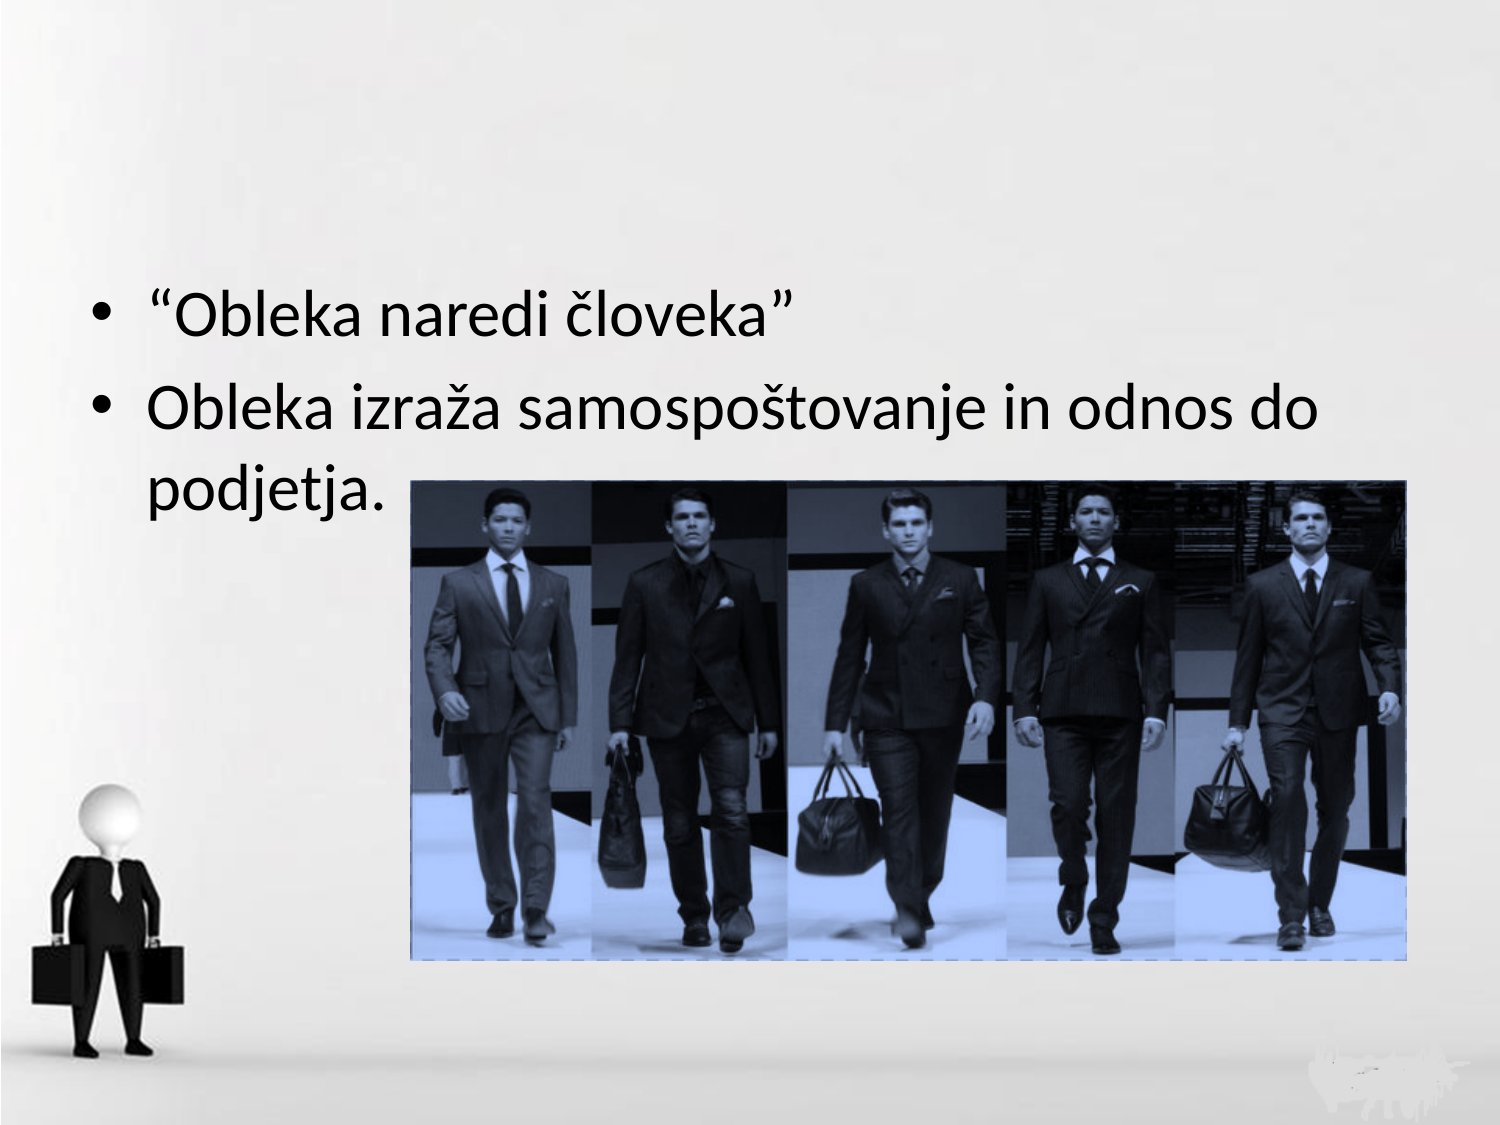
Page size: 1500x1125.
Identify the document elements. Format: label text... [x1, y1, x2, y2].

picture [1, 0, 1500, 1125]
list “Obleka naredi človeka” Obleka izraža samospoštovanje in odnos do podjetja. [75, 262, 1425, 1005]
